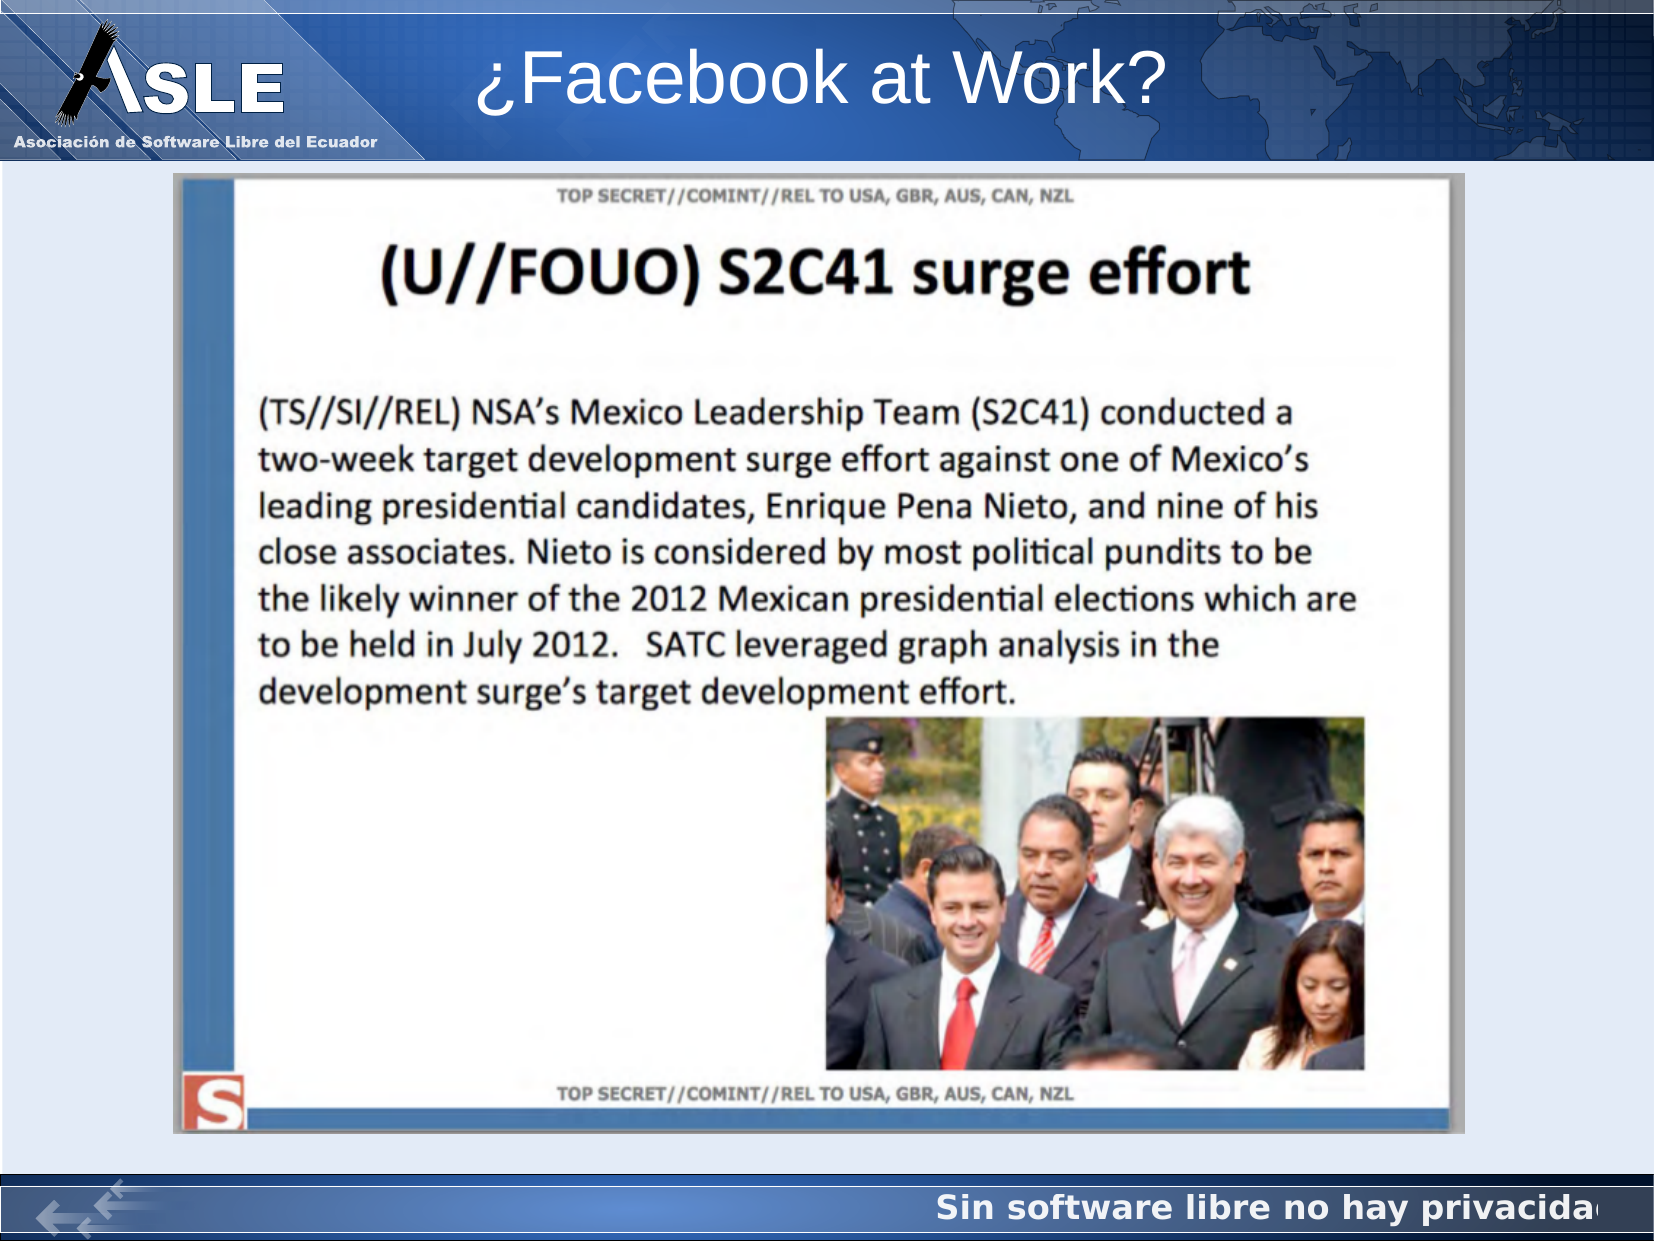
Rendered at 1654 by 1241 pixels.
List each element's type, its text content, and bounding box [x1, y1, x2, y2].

picture [173, 173, 1465, 1134]
title ¿Facebook at Work? [0, 26, 1642, 130]
